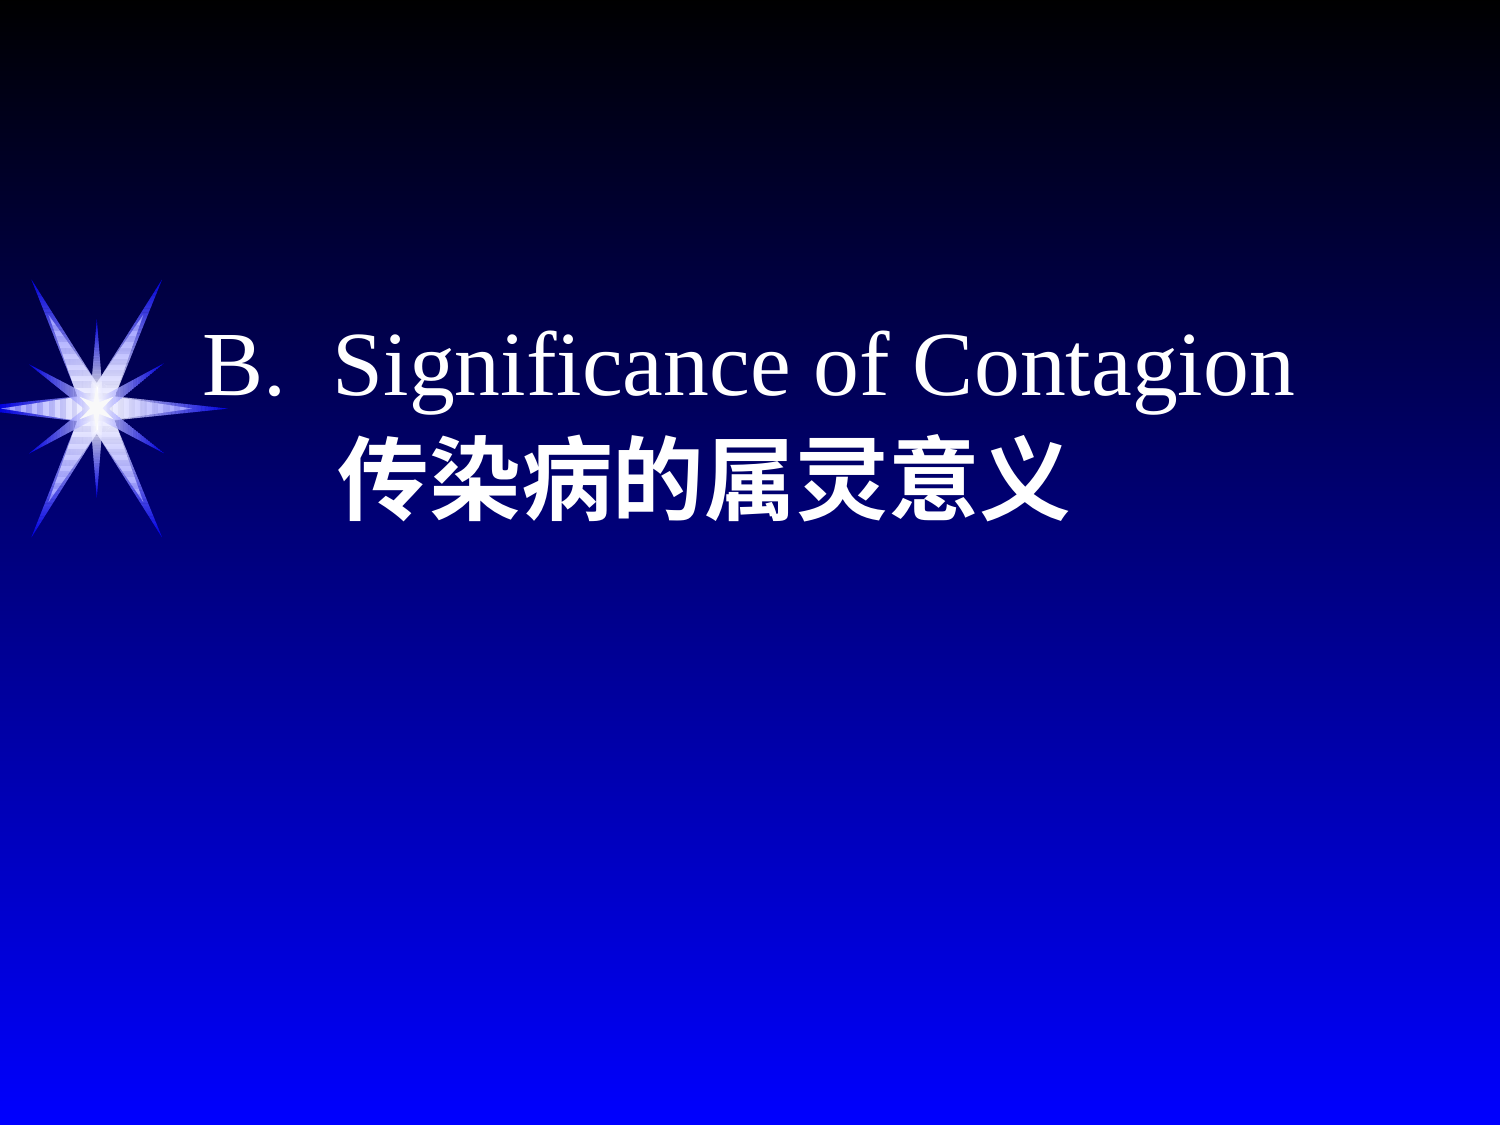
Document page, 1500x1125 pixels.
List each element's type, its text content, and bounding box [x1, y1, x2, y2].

title B. Significance of Contagion 传染病的属灵意义 [187, 302, 1351, 553]
